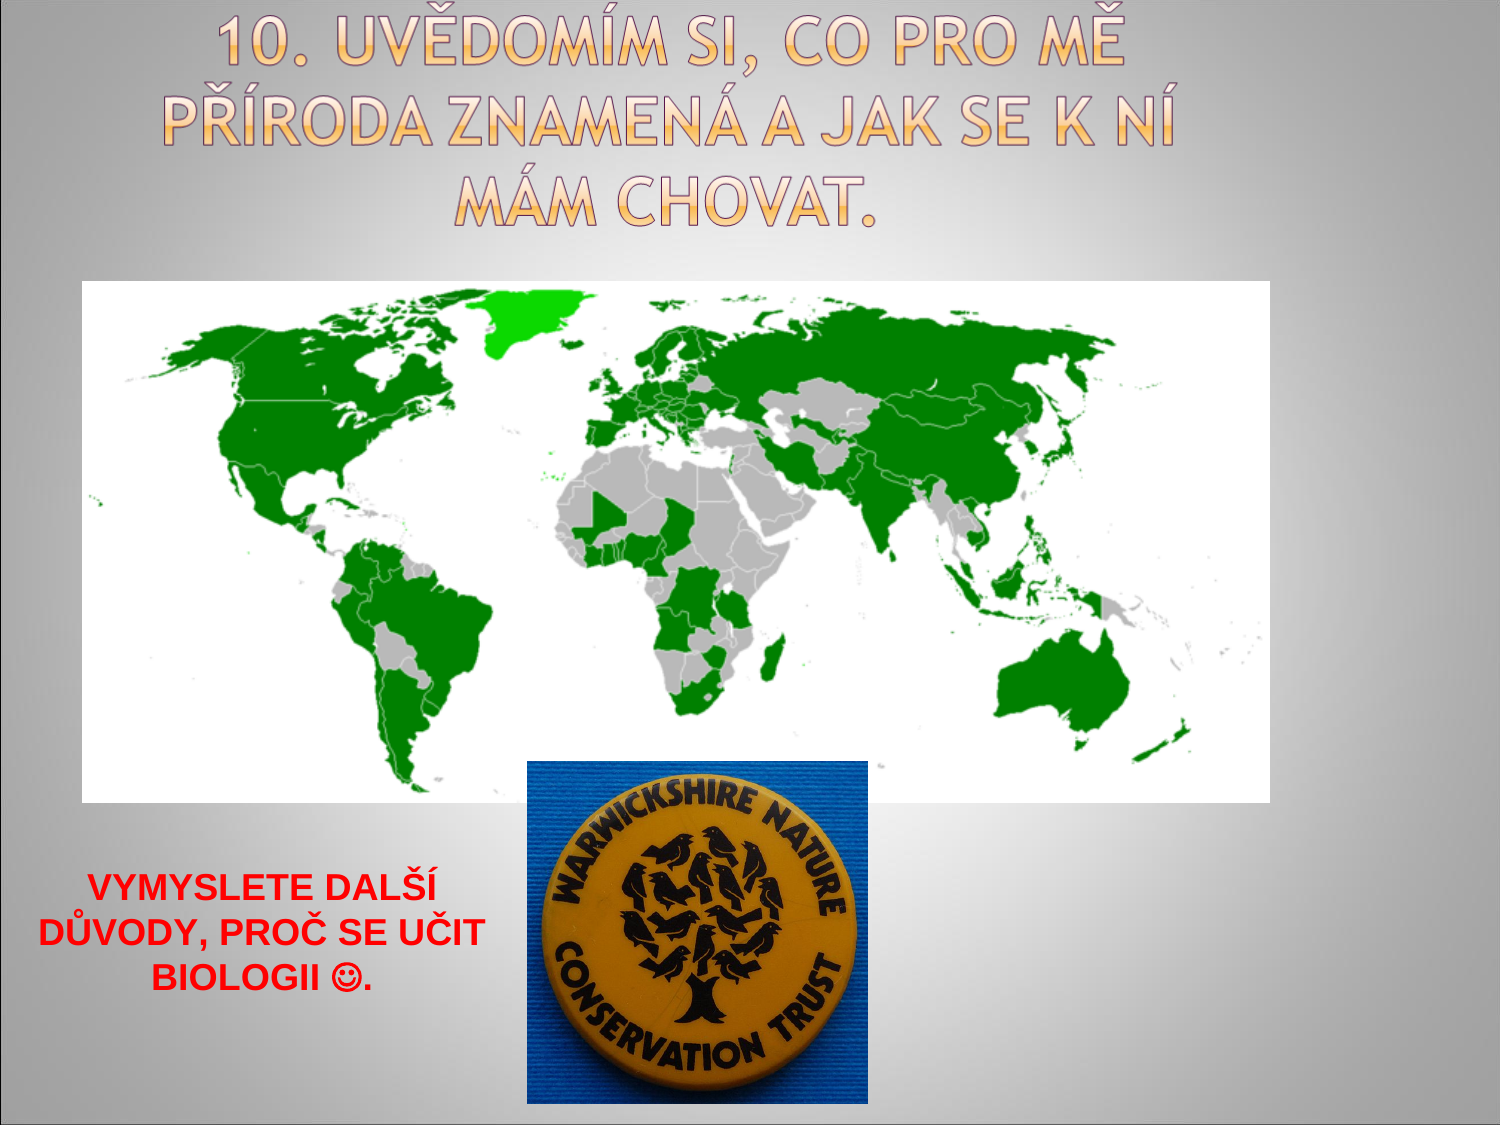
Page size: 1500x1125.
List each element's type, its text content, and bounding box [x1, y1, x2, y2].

text_box VYMYSLETE DALŠÍ DŮVODY, PROČ SE UČIT BIOLOGII . [23, 855, 502, 1006]
text_box [82, 281, 1270, 803]
text_box [73, 0, 1265, 241]
picture [0, 0, 1500, 1125]
